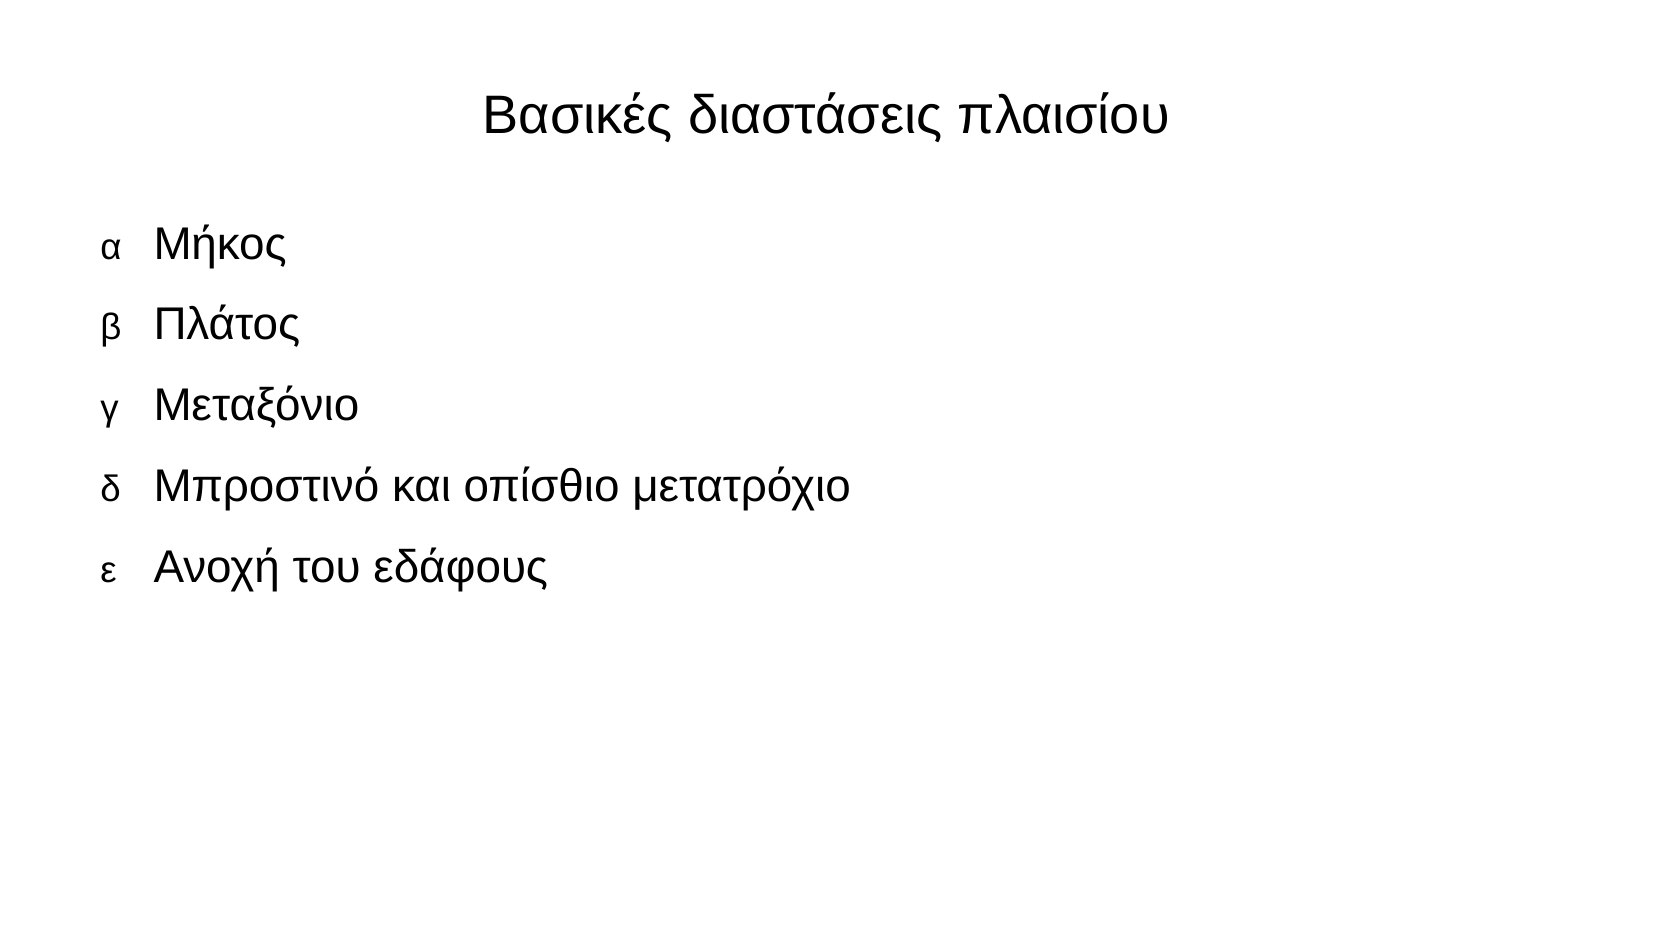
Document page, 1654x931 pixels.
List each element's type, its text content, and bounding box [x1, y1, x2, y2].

title Βασικές διαστάσεις πλαισίου [82, 37, 1571, 193]
list Μήκος Πλάτος Μεταξόνιο Μπροστινό και οπίσθιο μετατρόχιο Ανοχή του εδάφους [82, 217, 1571, 758]
